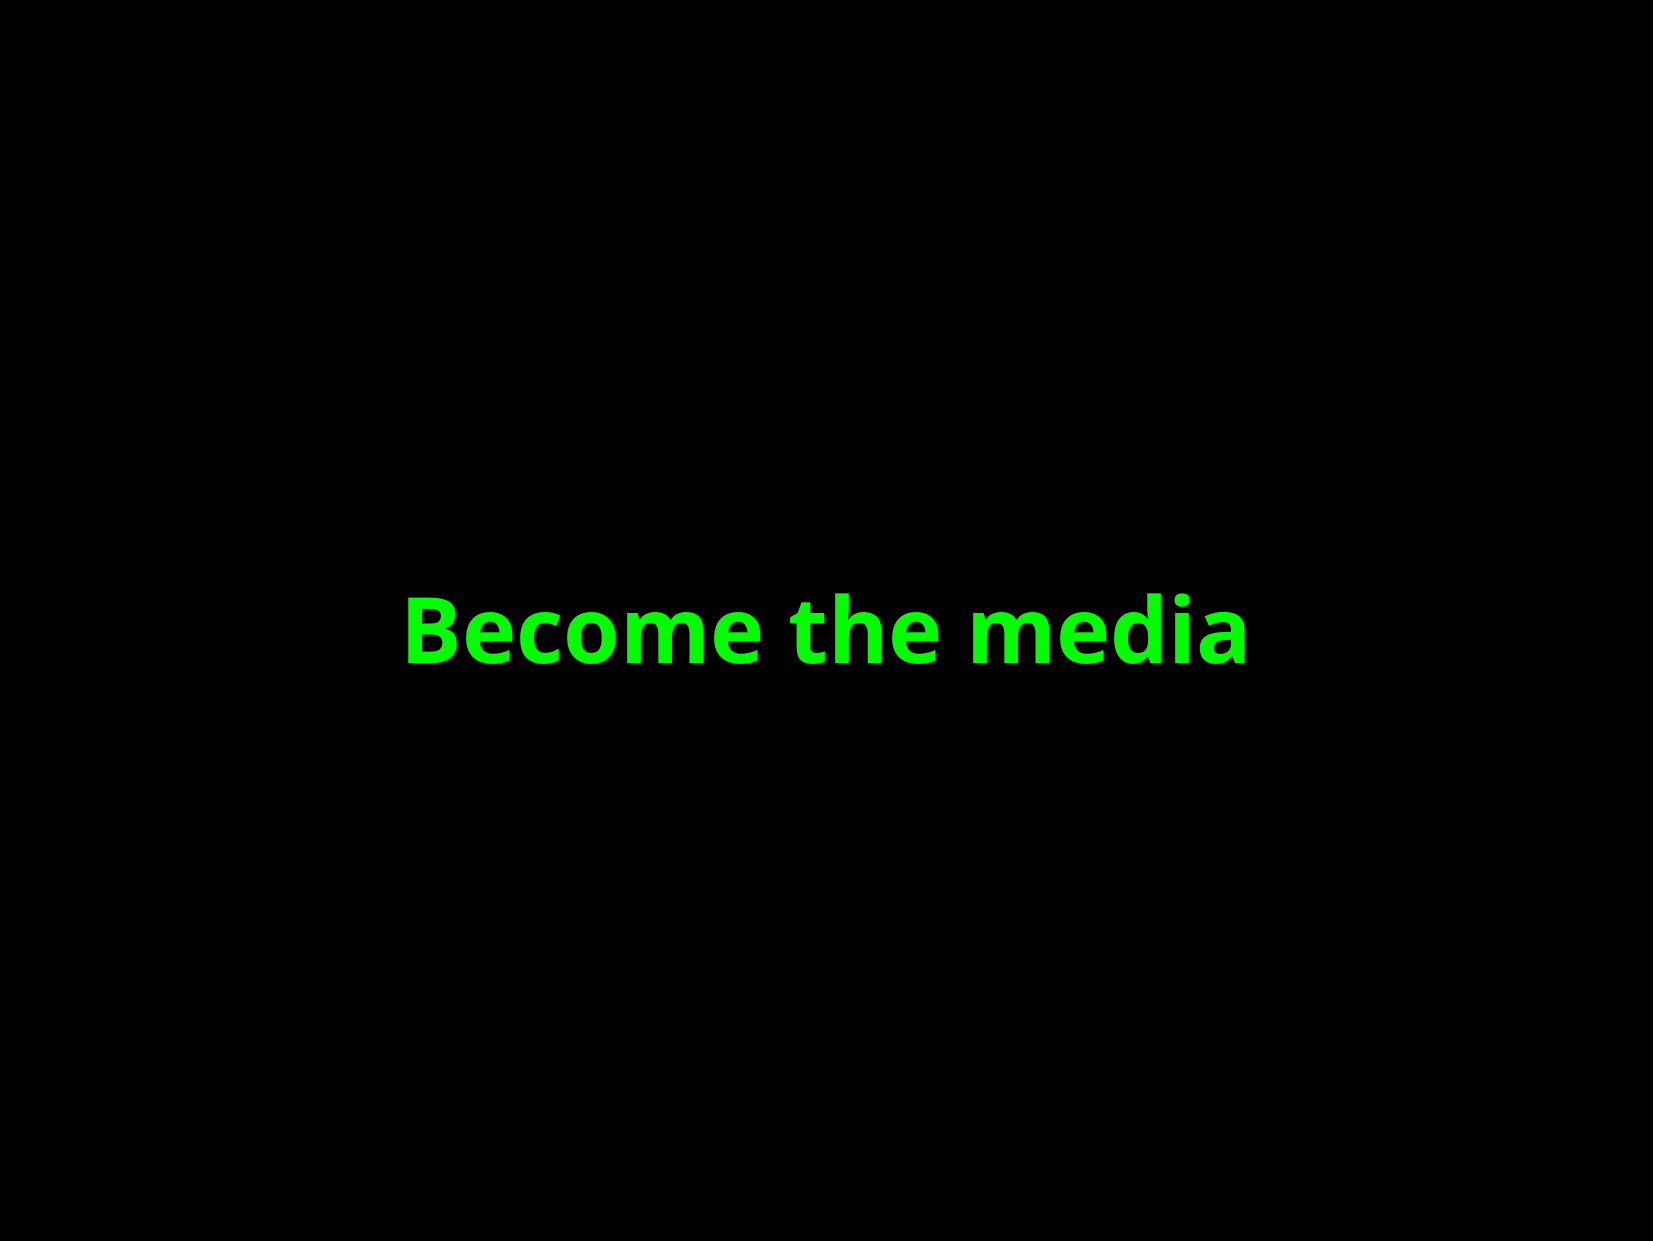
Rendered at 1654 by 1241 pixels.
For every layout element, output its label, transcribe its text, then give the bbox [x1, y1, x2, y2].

title Become the media [82, 56, 1571, 1201]
